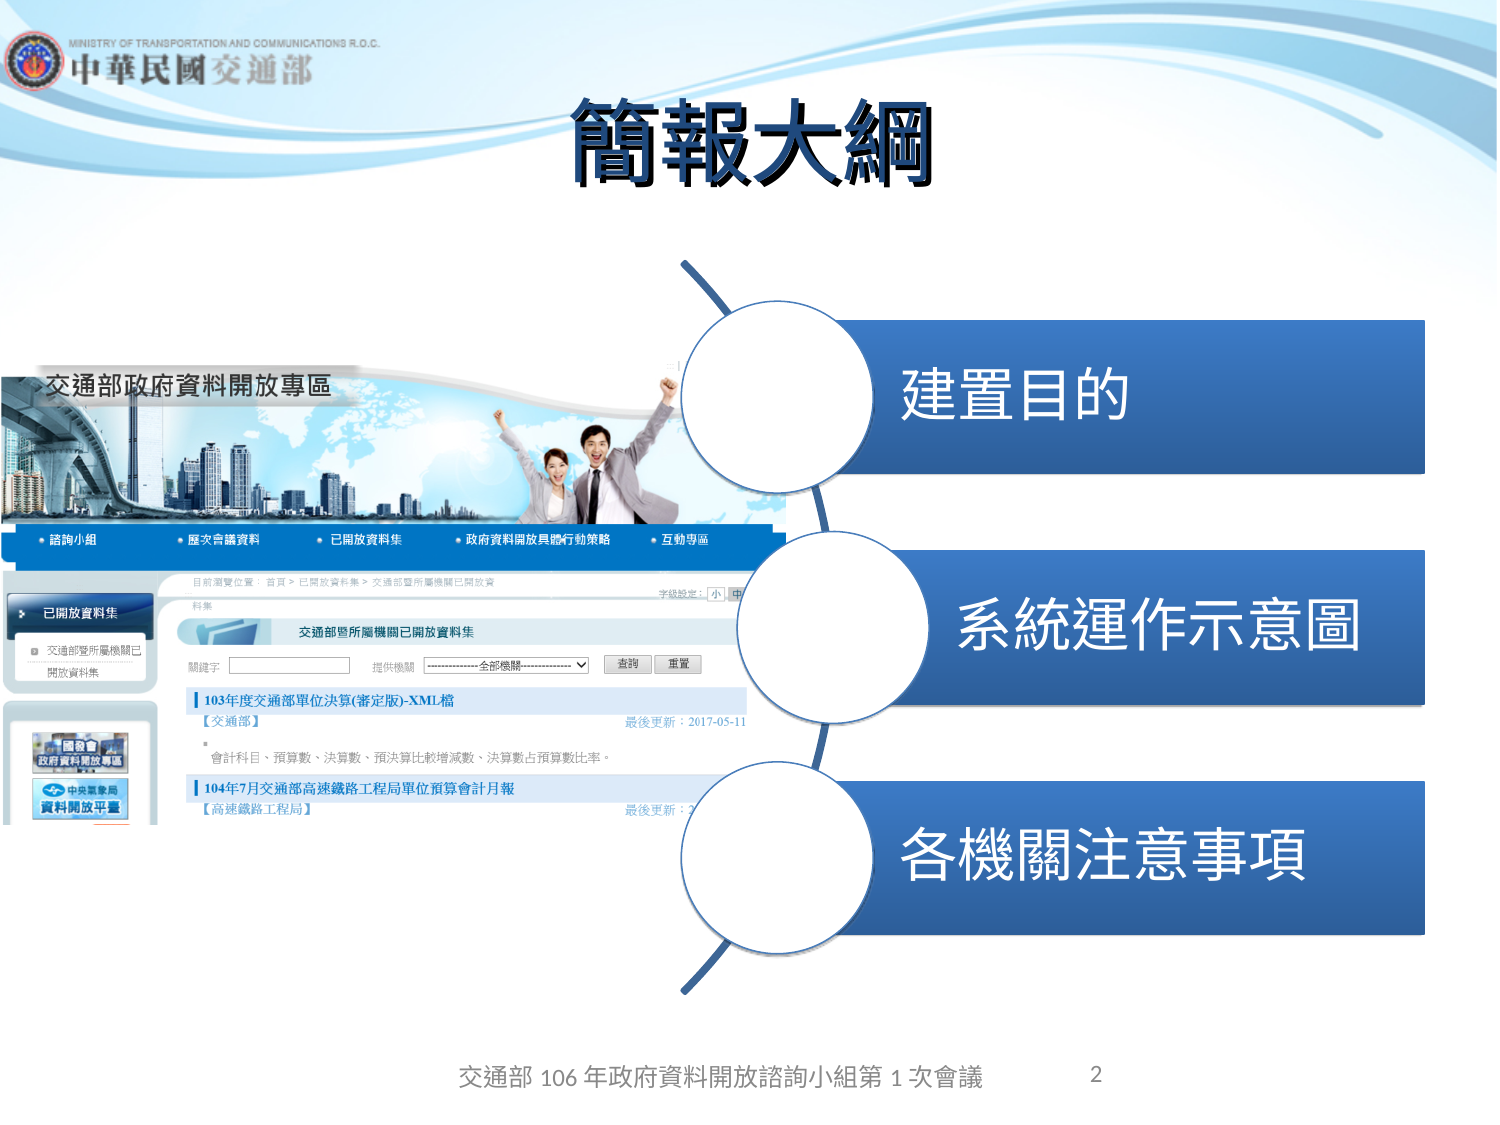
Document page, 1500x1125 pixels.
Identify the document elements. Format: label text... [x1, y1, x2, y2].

text_box 建置目的 [836, 320, 1425, 474]
text_box 系統運作示意圖 [891, 550, 1425, 705]
text_box [737, 531, 930, 724]
title 簡報大綱 [75, 45, 1426, 233]
text_box [681, 301, 874, 494]
text_box 交通部106年政府資料開放諮詢小組第1次會議 [407, 1046, 1035, 1107]
text_box 各機關注意事項 [836, 781, 1425, 935]
picture [0, 361, 786, 825]
text_box [681, 761, 874, 954]
text_box 2 [1074, 1042, 1426, 1103]
